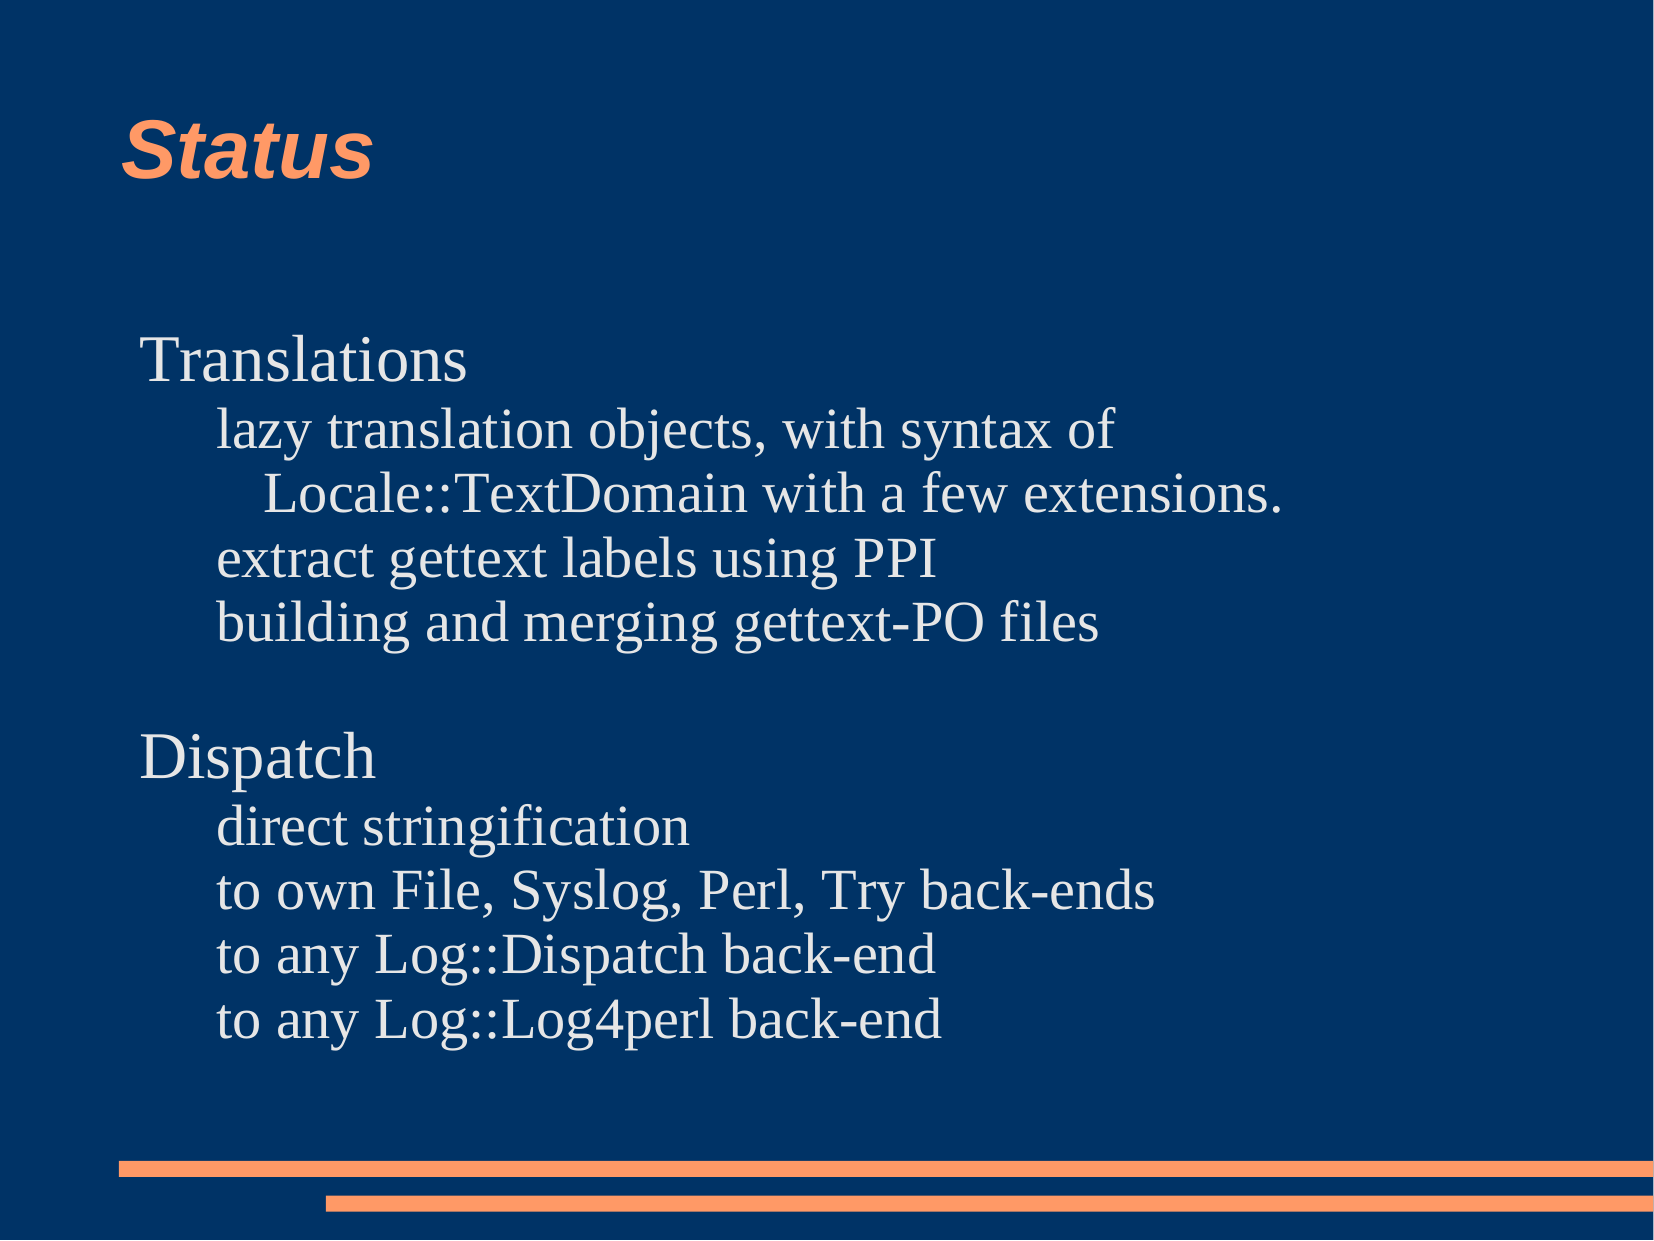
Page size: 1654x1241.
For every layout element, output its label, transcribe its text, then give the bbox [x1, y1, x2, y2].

list Translations lazy translation objects, with syntax of Locale::TextDomain with a few extensions. extract gettext labels using PPI building and merging gettext-PO files Dispatch direct stringification to own File, Syslog, Perl, Try back-ends to any Log::Dispatch back-end to any Log::Log4perl back-end [121, 322, 1561, 1133]
title Status [121, 46, 1534, 254]
